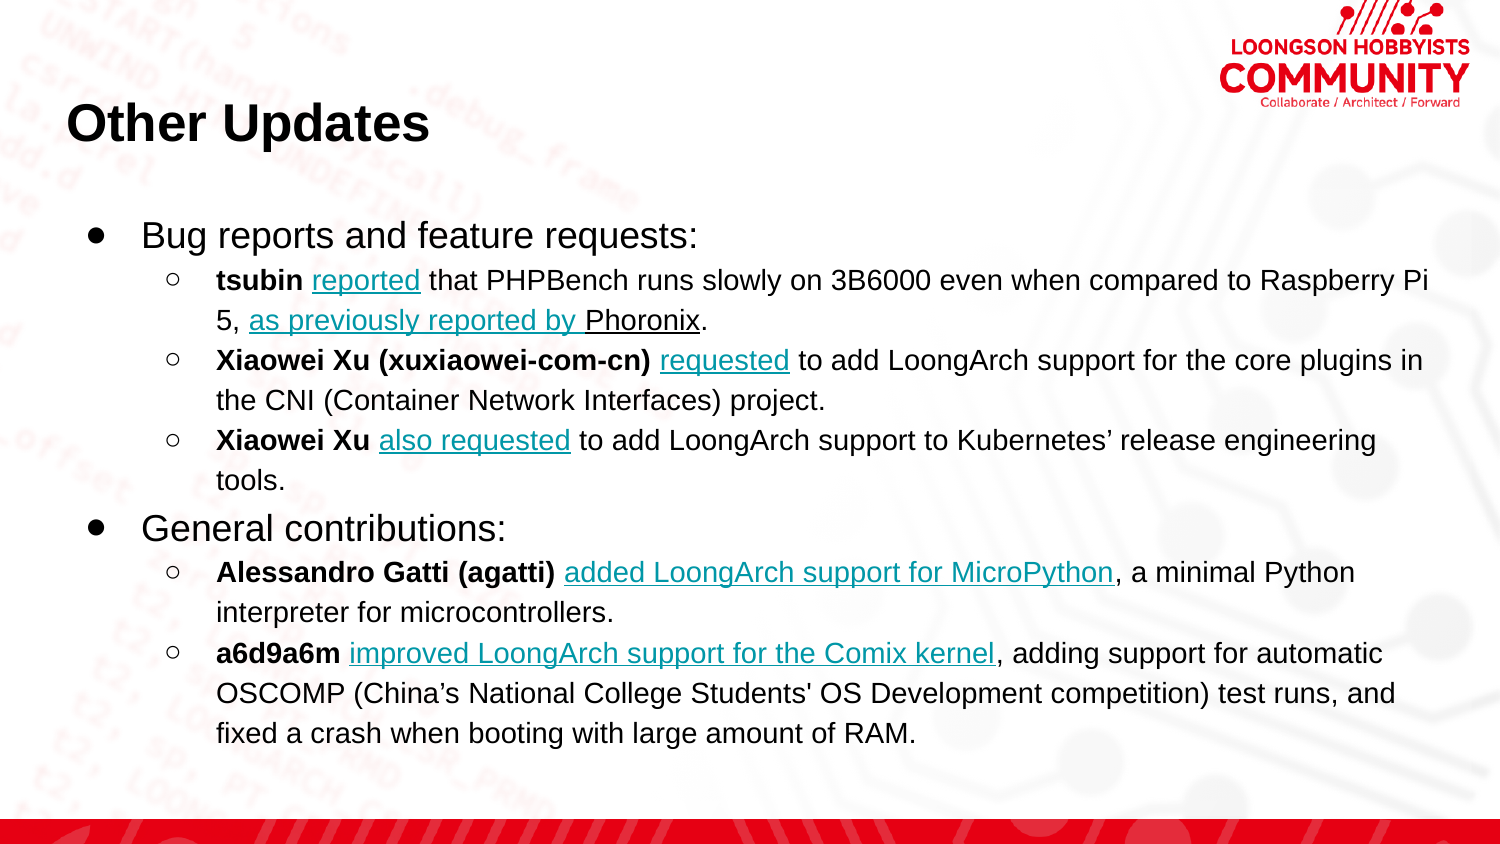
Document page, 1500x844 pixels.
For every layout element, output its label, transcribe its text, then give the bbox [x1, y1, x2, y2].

title Other Updates [51, 72, 1449, 167]
picture [0, 0, 1500, 844]
list Bug reports and feature requests: tsubin reported that PHPBench runs slowly on 3B6000 even when compared to Raspberry Pi 5, as previously reported by Phoronix. Xiaowei Xu (xuxiaowei-com-cn) requested to add LoongArch support for the core plugins in the CNI (Container Network Interfaces) project. Xiaowei Xu also requested to add LoongArch support to Kubernetes’ release engineering tools. General contributions: Alessandro Gatti (agatti) added LoongArch support for MicroPython, a minimal Python interpreter for microcontrollers. a6d9a6m improved LoongArch support for the Comix kernel, adding support for automatic OSCOMP (China’s National College Students' OS Development competition) test runs, and fixed a crash when booting with large amount of RAM. [51, 189, 1472, 817]
